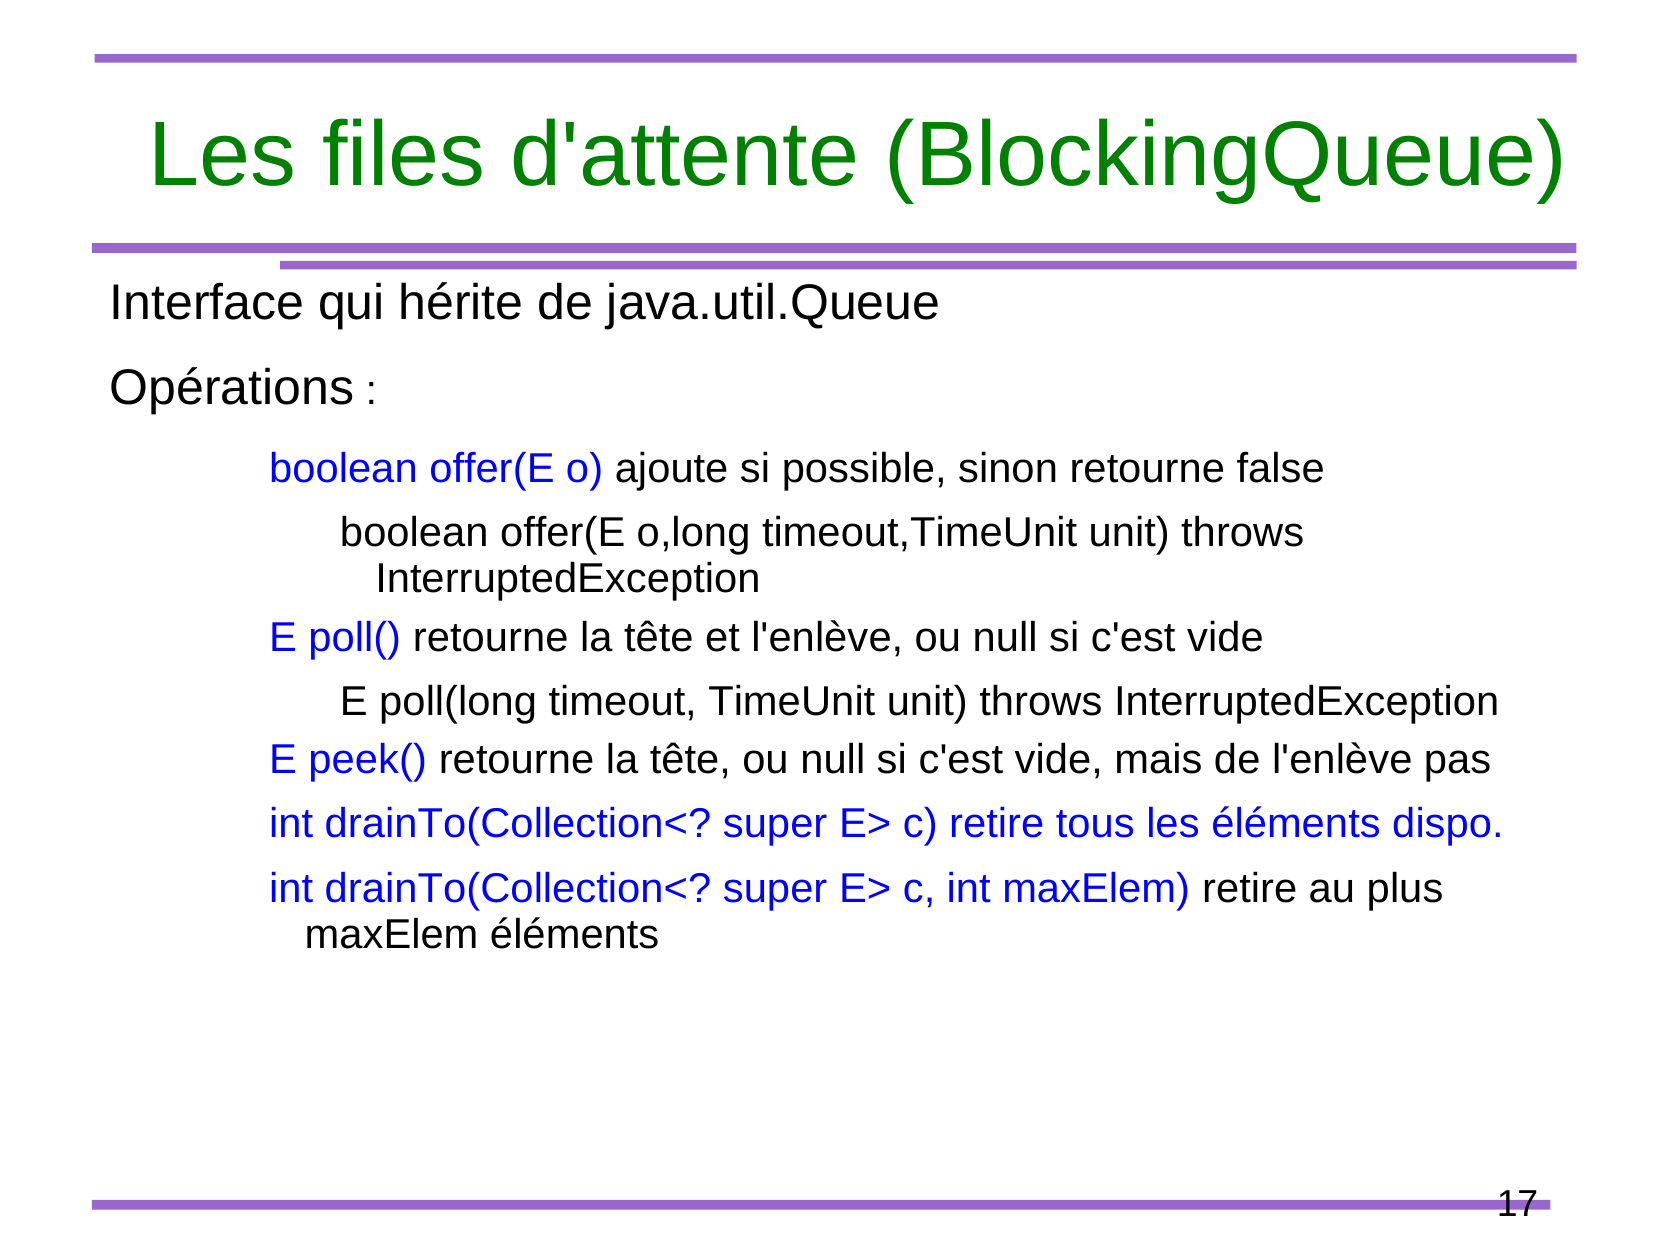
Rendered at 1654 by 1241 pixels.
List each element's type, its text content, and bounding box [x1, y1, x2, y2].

title Les files d'attente (BlockingQueue) [84, 49, 1570, 257]
list Interface qui hérite de java.util.Queue Opérations : boolean offer(E o) ajoute si possible, sinon retourne false boolean offer(E o,long timeout,TimeUnit unit) throws InterruptedException E poll() retourne la tête et l'enlève, ou null si c'est vide E poll(long timeout, TimeUnit unit) throws InterruptedException E peek() retourne la tête, ou null si c'est vide, mais de l'enlève pas int drainTo(Collection<? super E> c) retire tous les éléments dispo. int drainTo(Collection<? super E> c, int maxElem) retire au plus maxElem éléments [92, 273, 1563, 1135]
